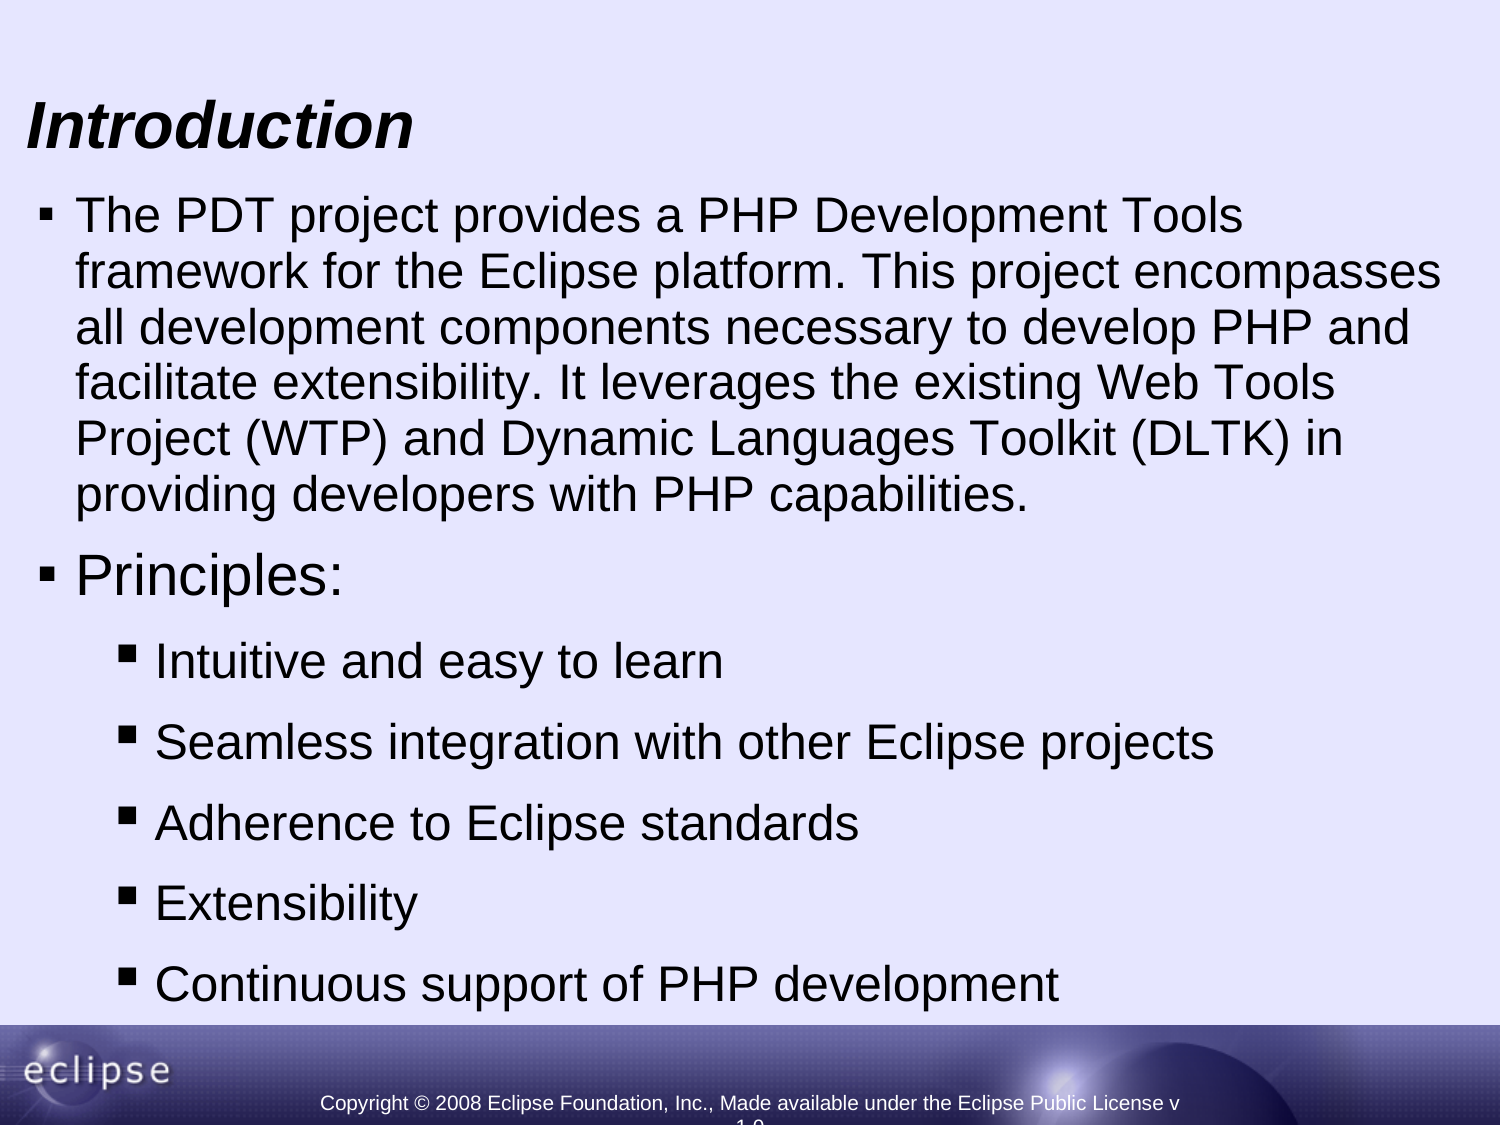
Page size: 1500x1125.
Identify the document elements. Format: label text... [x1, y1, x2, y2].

title Introduction [26, 84, 1474, 172]
list The PDT project provides a PHP Development Tools framework for the Eclipse platform. This project encompasses all development components necessary to develop PHP and facilitate extensibility. It leverages the existing Web Tools Project (WTP) and Dynamic Languages Toolkit (DLTK) in providing developers with PHP capabilities. Principles: Intuitive and easy to learn Seamless integration with other Eclipse projects Adherence to Eclipse standards Extensibility Continuous support of PHP development [37, 187, 1463, 1021]
picture [0, 1025, 1500, 1125]
